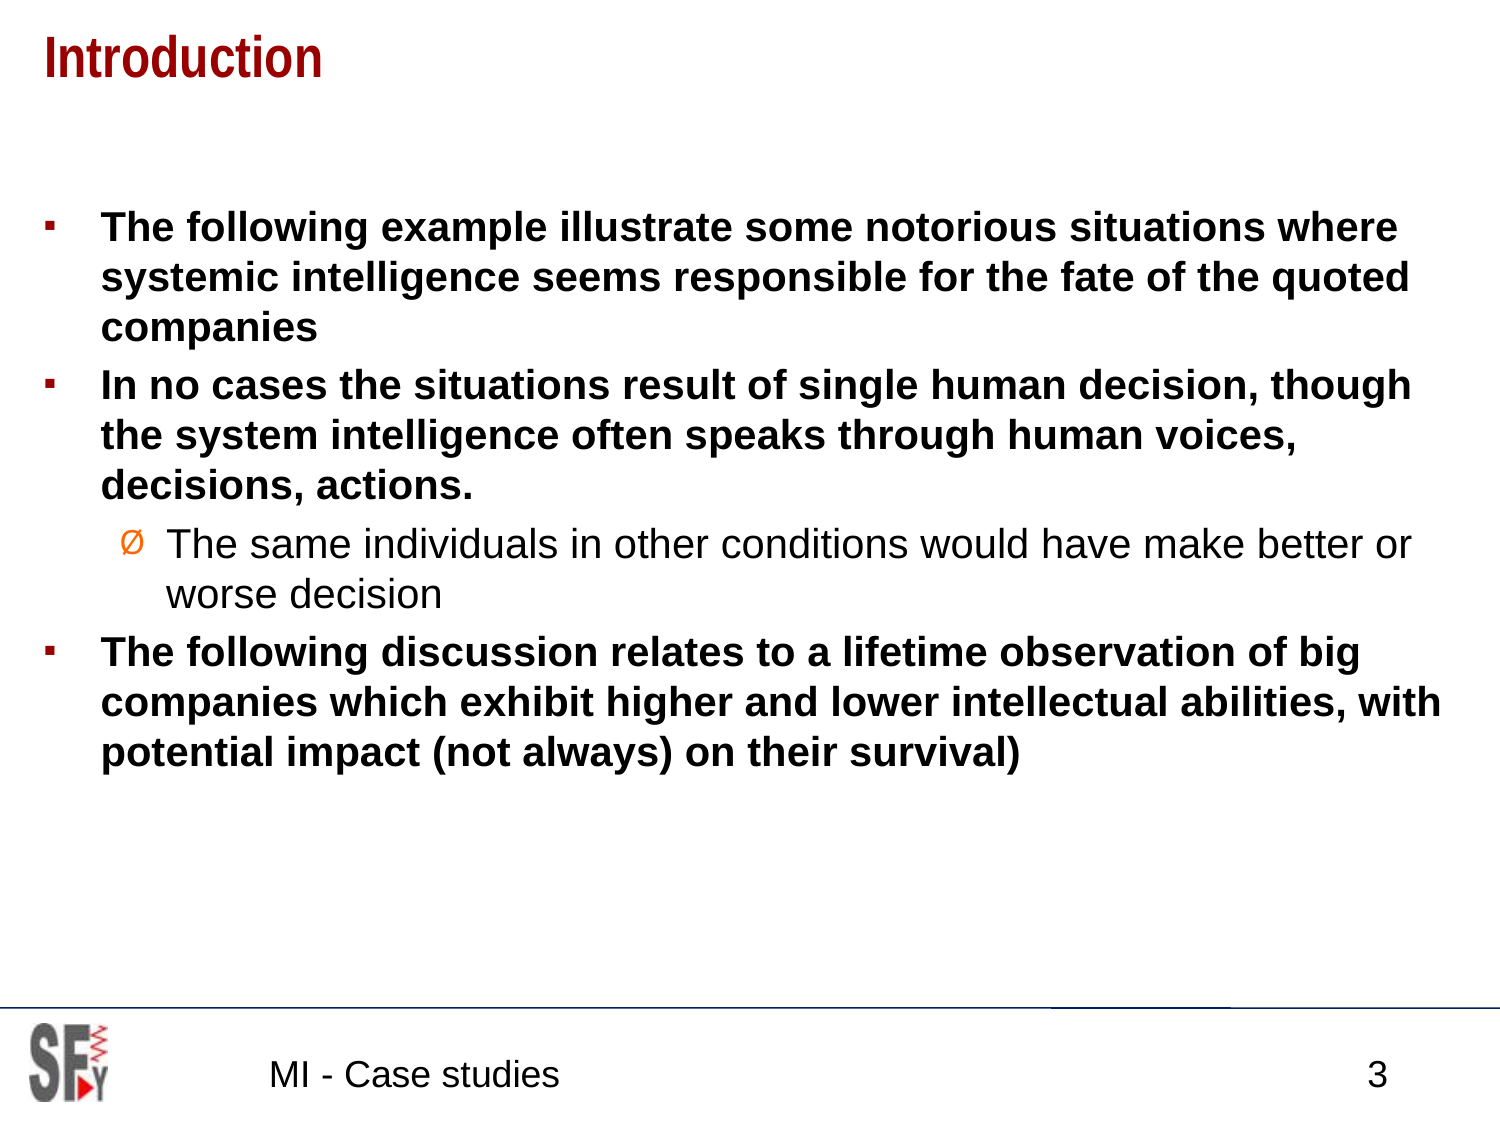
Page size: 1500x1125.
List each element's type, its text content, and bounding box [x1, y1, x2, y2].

title Introduction [29, 12, 1471, 138]
footer MI - Case studies [253, 1034, 1336, 1103]
list The following example illustrate some notorious situations where systemic intelligence seems responsible for the fate of the quoted companies In no cases the situations result of single human decision, though the system intelligence often speaks through human voices, decisions, actions. The same individuals in other conditions would have make better or worse decision The following discussion relates to a lifetime observation of big companies which exhibit higher and lower intellectual abilities, with potential impact (not always) on their survival) [29, 184, 1471, 988]
slide_number <numéro> [1352, 1034, 1490, 1103]
picture [29, 1023, 108, 1102]
